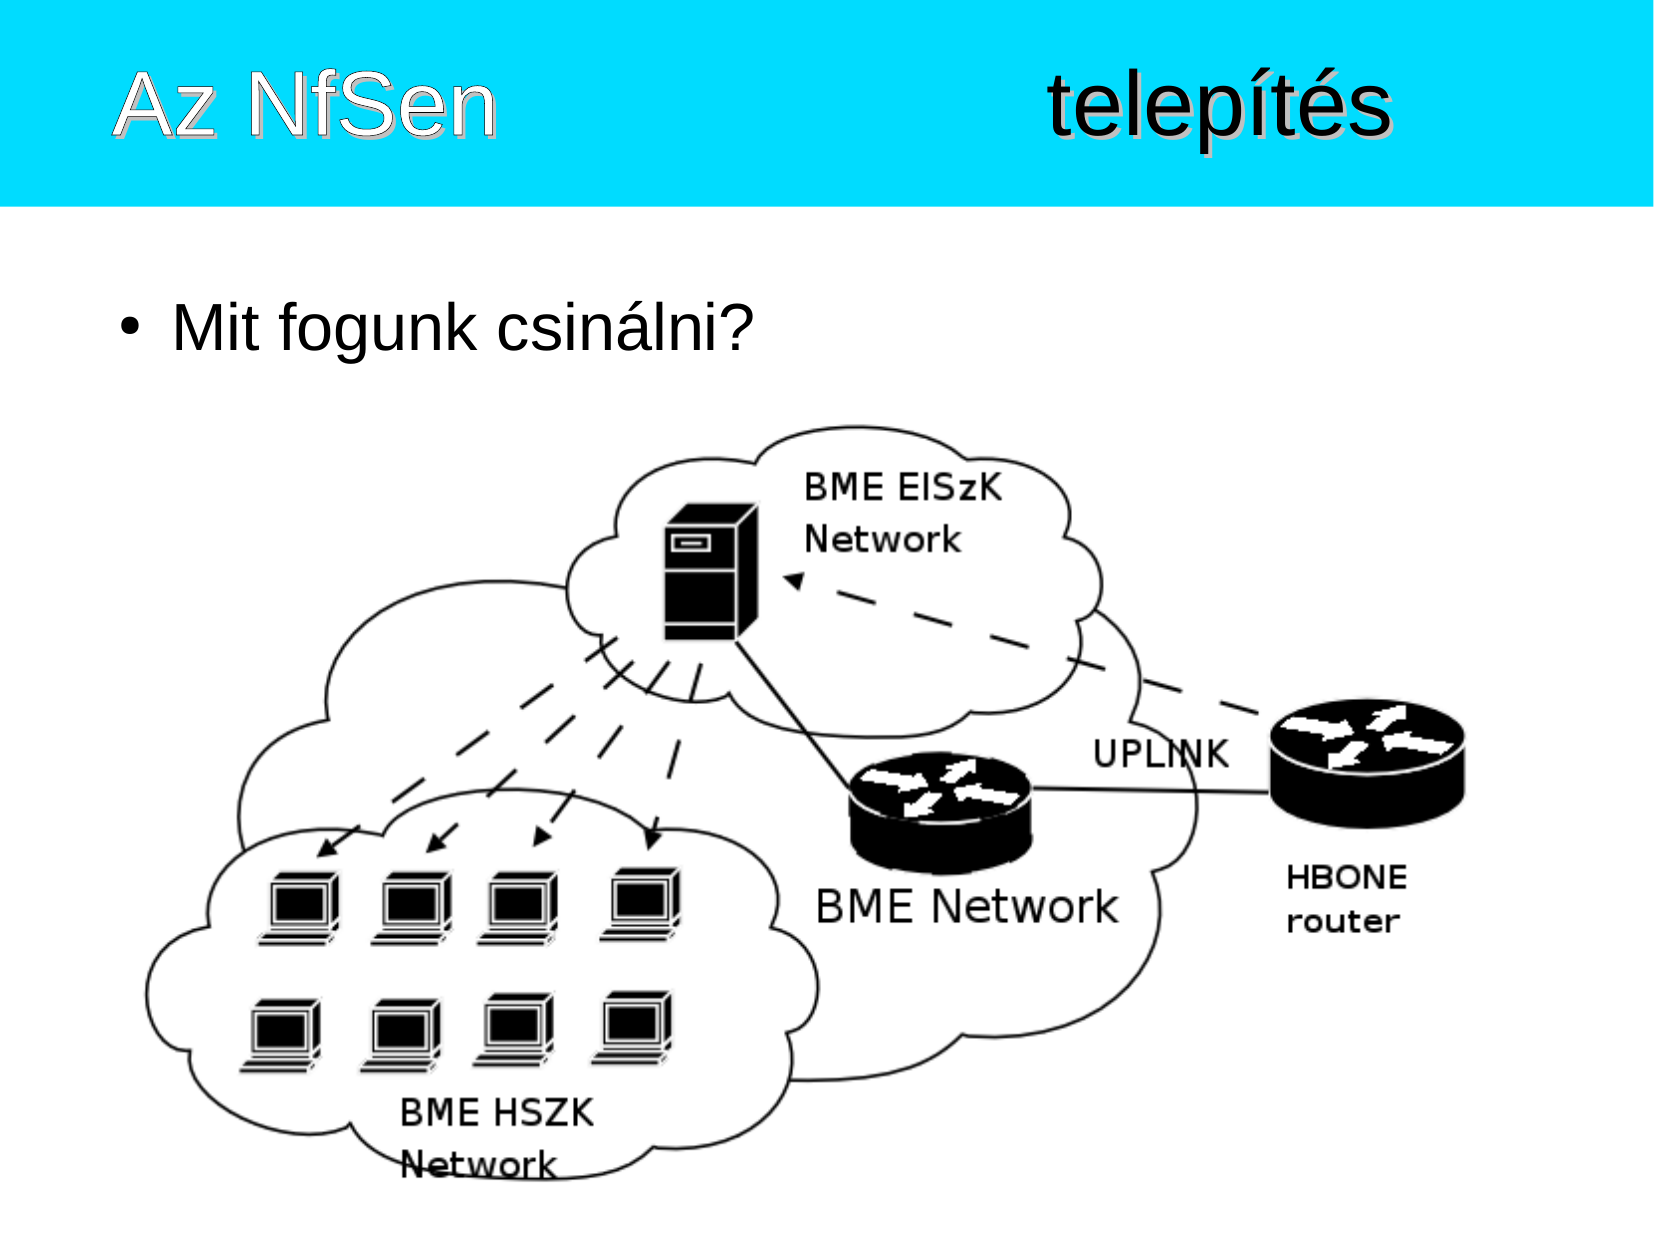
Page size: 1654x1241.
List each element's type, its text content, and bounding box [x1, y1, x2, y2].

title Az NfSen telepítés [0, 0, 1654, 207]
picture [118, 413, 1506, 1206]
list Mit fogunk csinálni? [82, 290, 1571, 1109]
